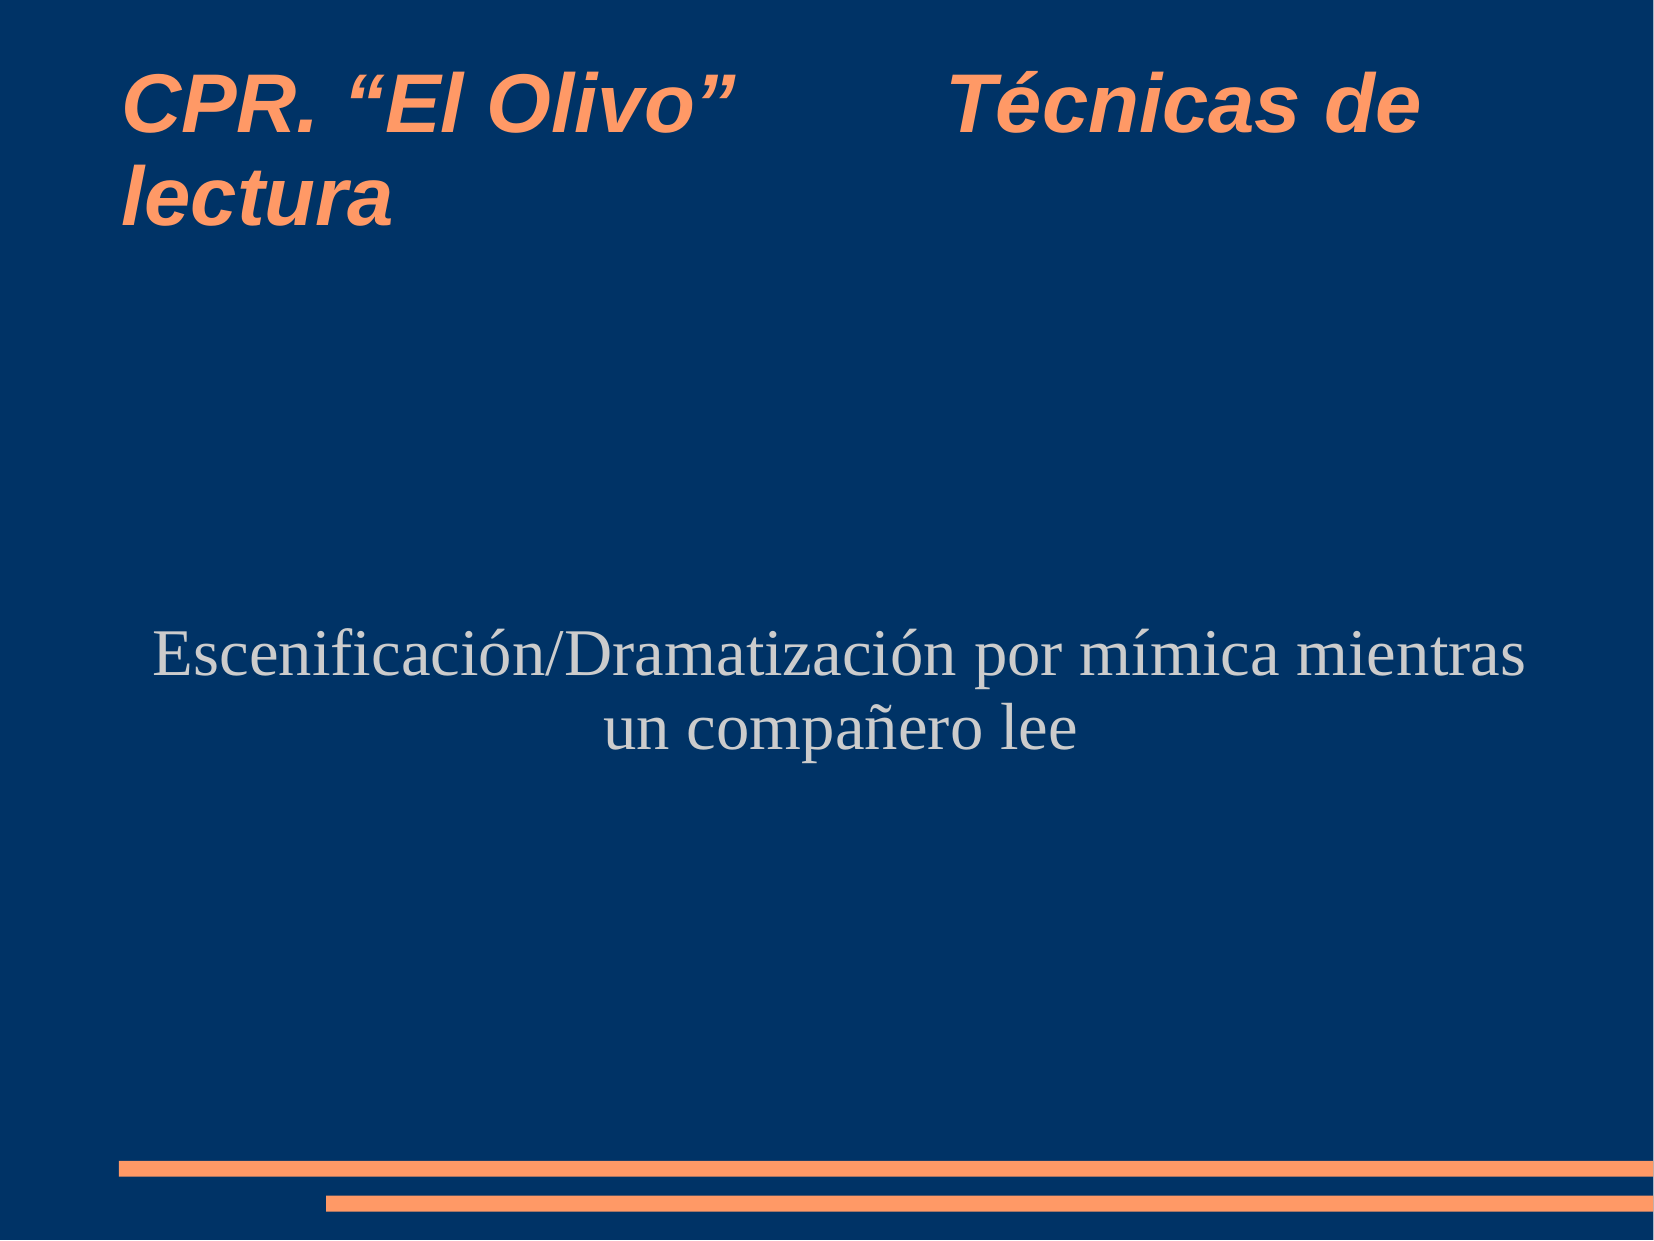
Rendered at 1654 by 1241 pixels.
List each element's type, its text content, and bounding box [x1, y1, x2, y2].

subtitle Escenificación/Dramatización por mímica mientras un compañero lee [121, 322, 1561, 1132]
title CPR. “El Olivo” Técnicas de lectura [121, 46, 1534, 254]
